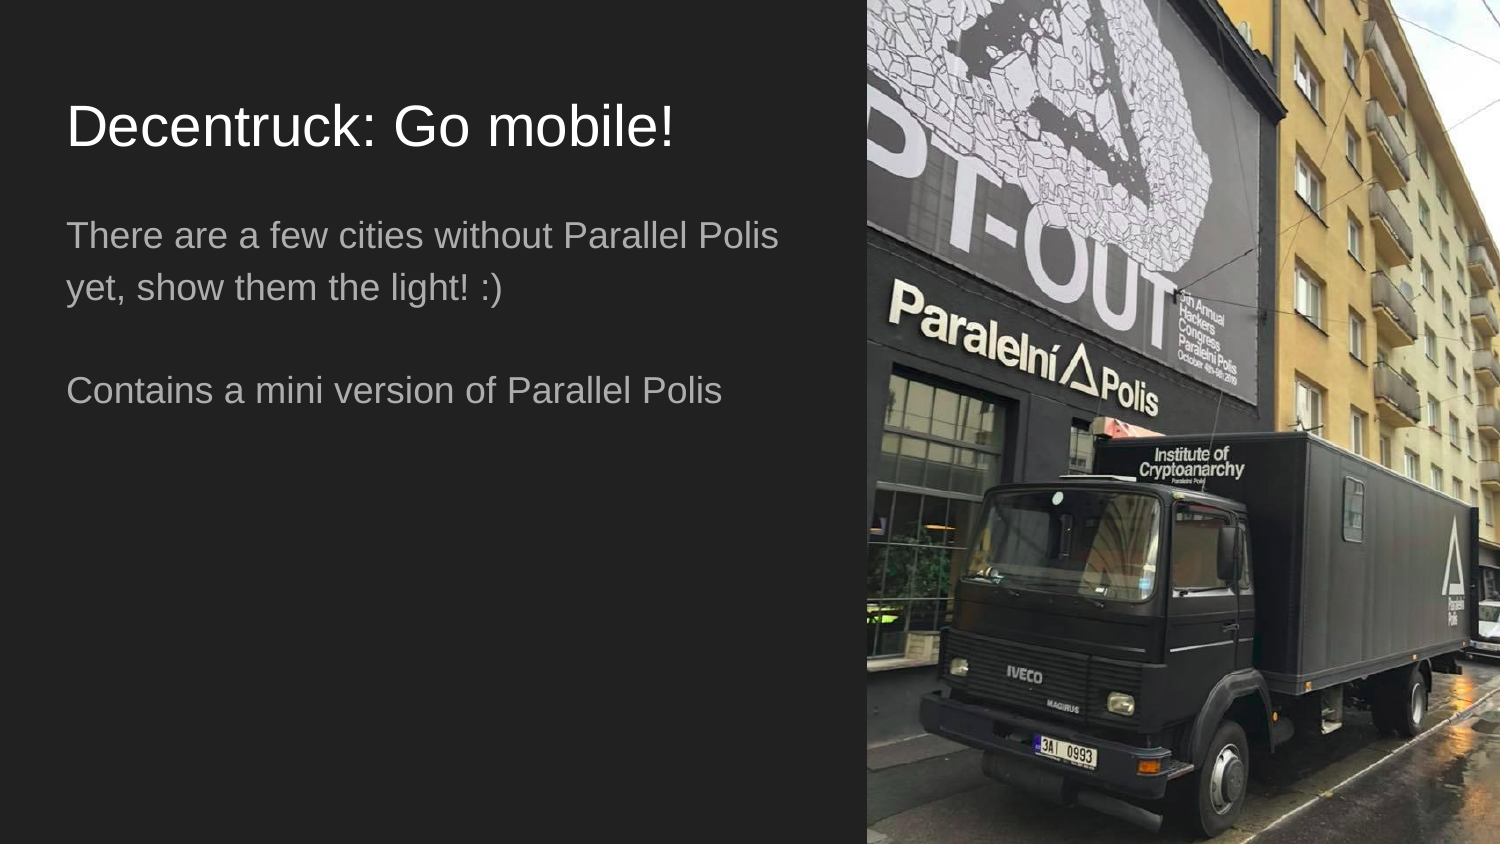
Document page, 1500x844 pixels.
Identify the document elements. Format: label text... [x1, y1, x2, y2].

list There are a few cities without Parallel Polis yet, show them the light! :) Contains a mini version of Parallel Polis [51, 189, 826, 750]
picture [867, 0, 1500, 844]
title Decentruck: Go mobile! [51, 72, 867, 167]
